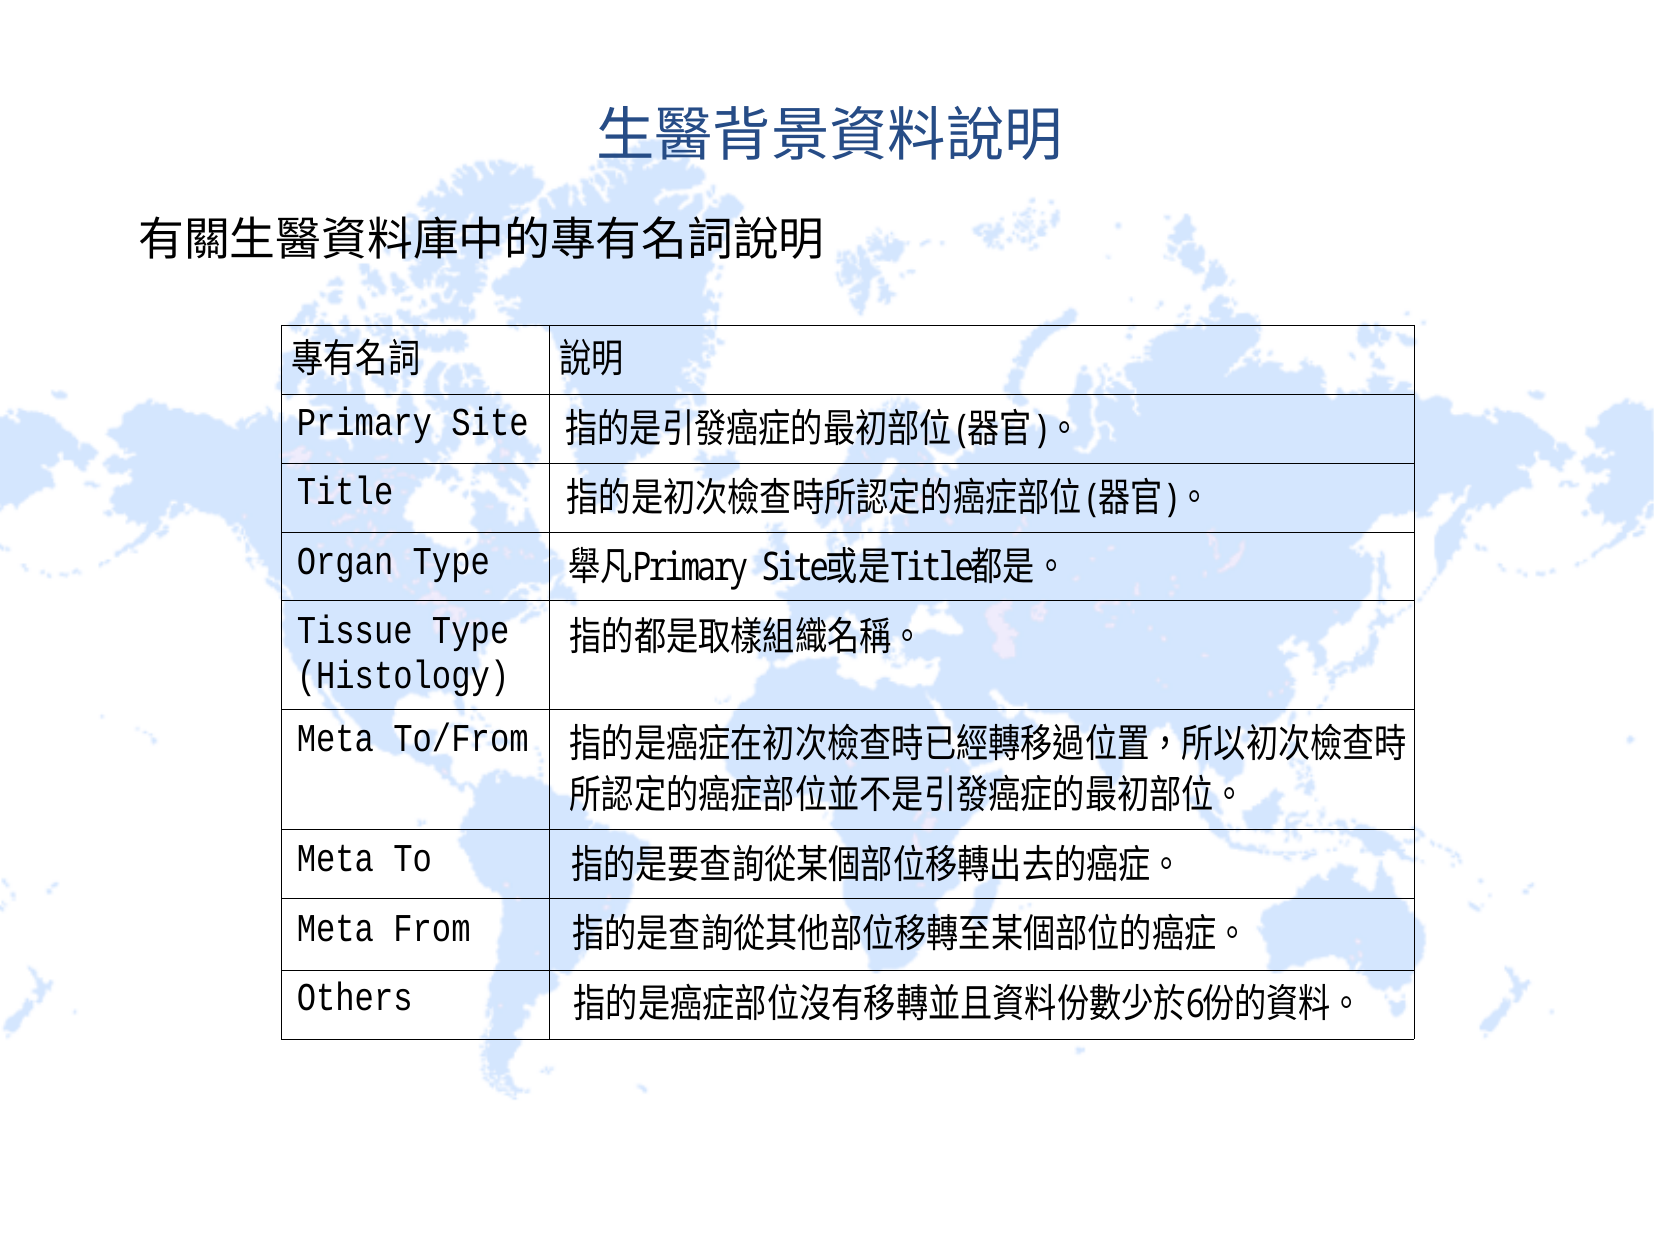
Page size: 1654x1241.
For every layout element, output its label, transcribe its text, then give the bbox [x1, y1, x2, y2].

chart [177, 324, 1478, 1059]
title 生醫背景資料說明 [123, 29, 1536, 237]
picture [0, 0, 1654, 1241]
list 有關生醫資料庫中的專有名詞說明 [120, 206, 1533, 1195]
